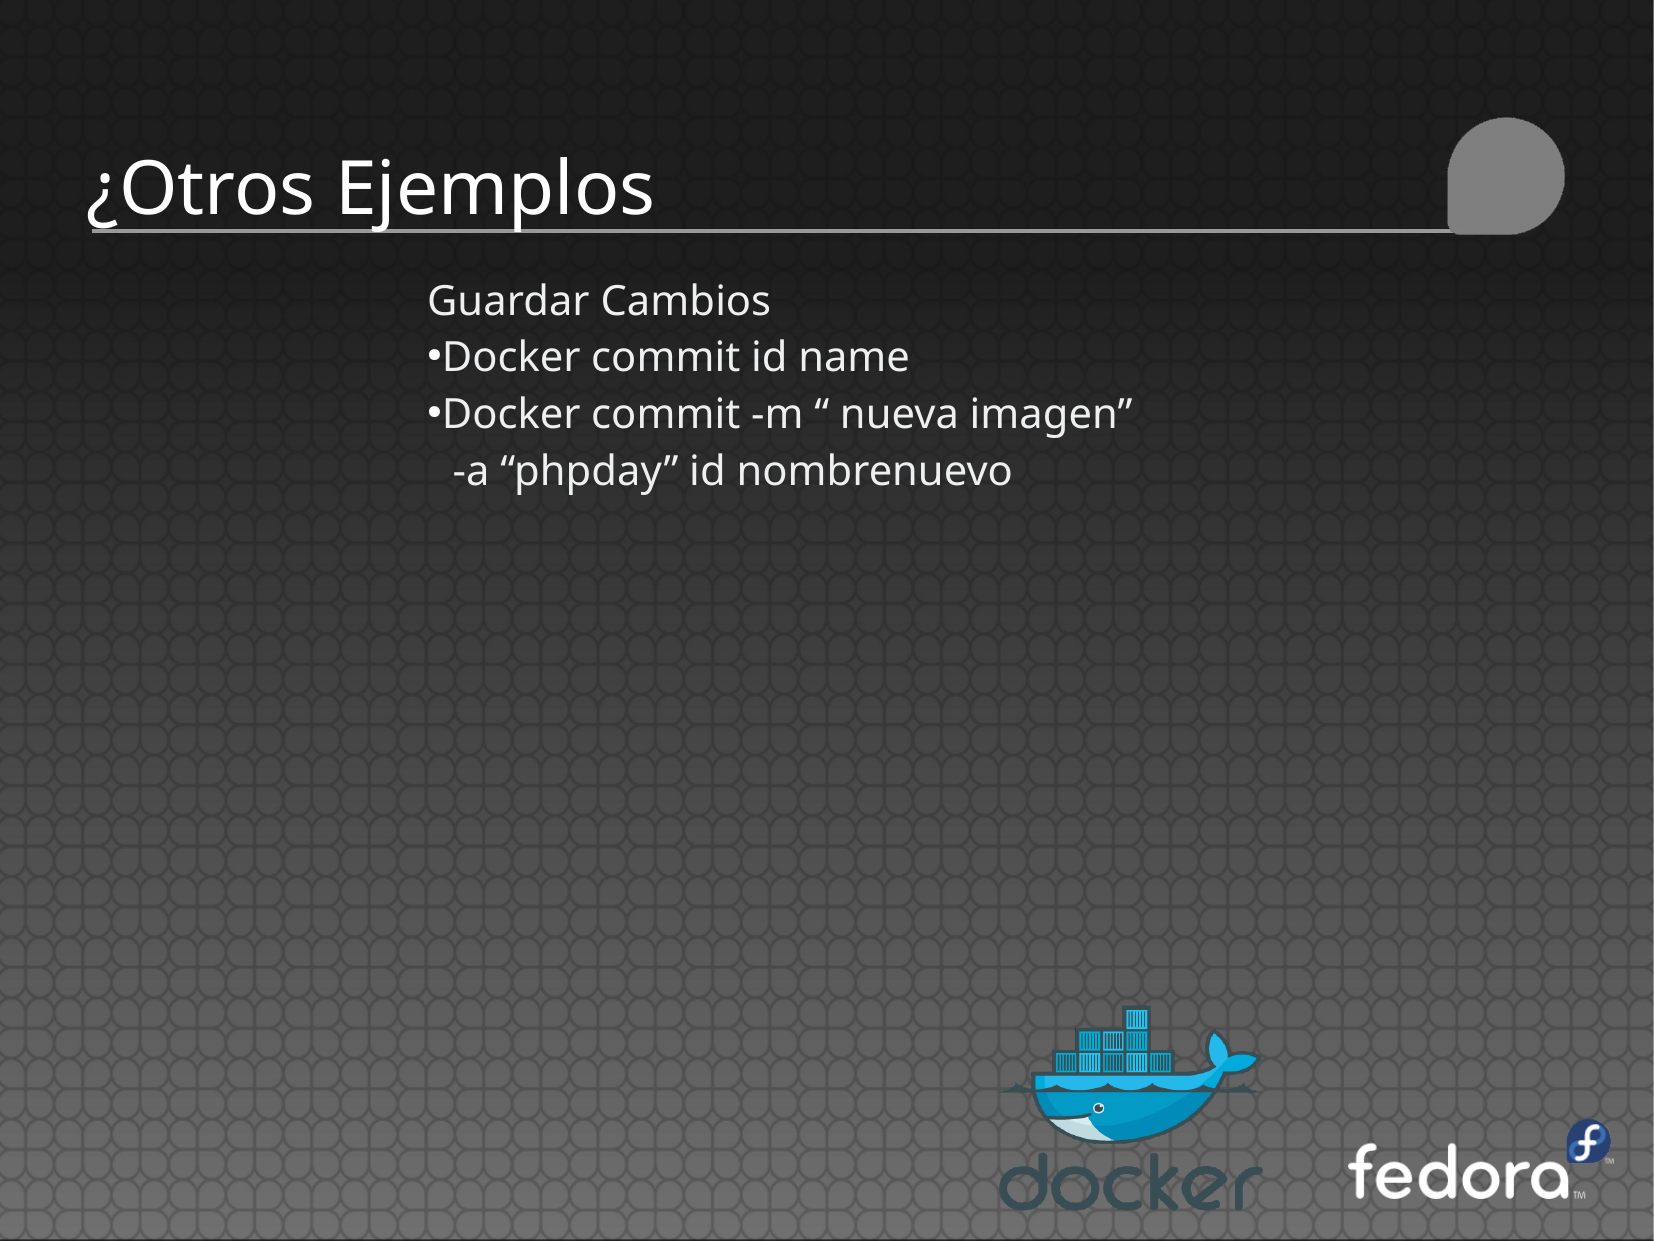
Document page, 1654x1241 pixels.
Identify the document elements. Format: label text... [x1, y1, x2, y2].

text_box Guardar Cambios Docker commit id name Docker commit -m “ nueva imagen” -a “phpday” id nombrenuevo [412, 262, 1210, 1241]
title ¿Otros Ejemplos [86, 117, 1576, 254]
picture [0, 0, 1654, 1241]
